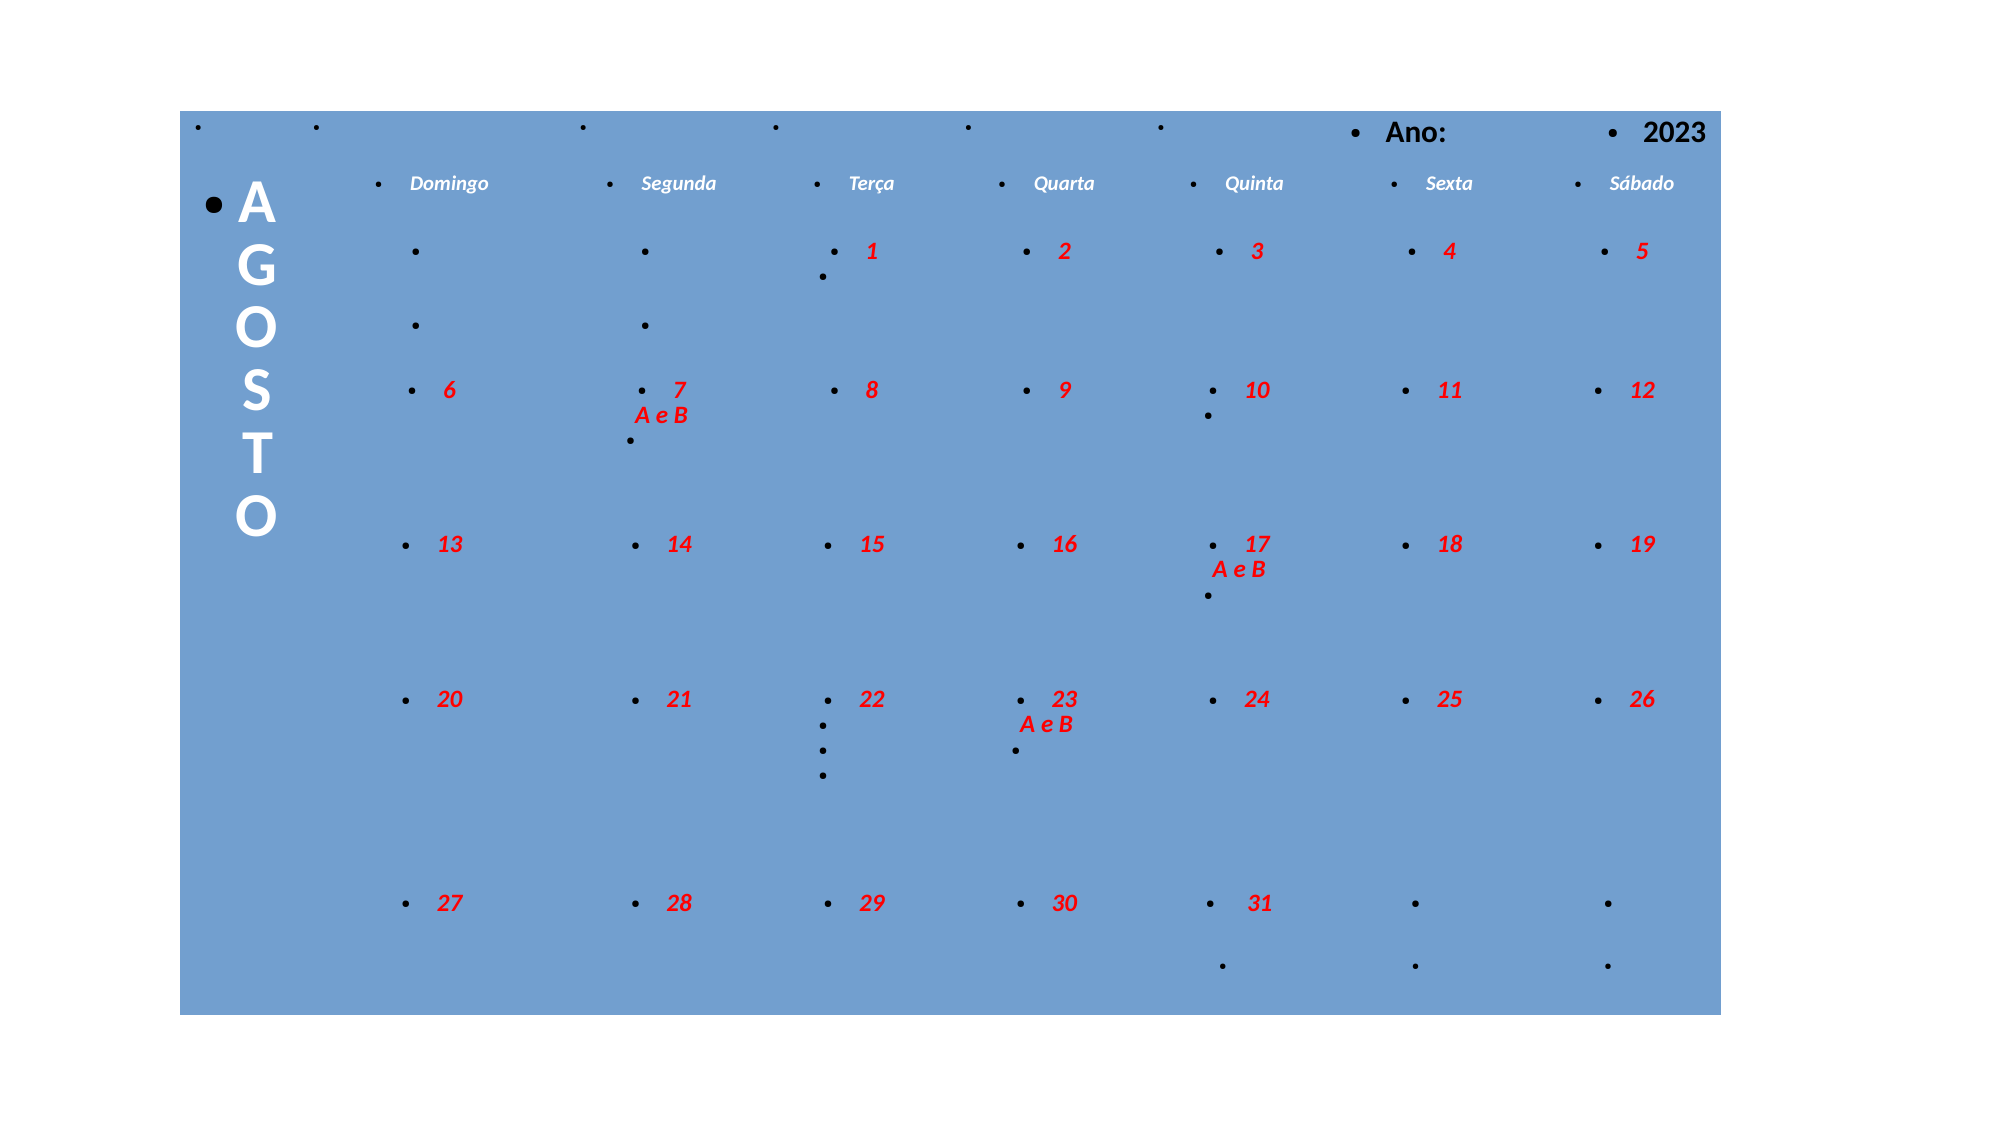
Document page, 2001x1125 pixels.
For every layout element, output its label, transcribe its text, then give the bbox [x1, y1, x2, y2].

table_cell 4 [1336, 233, 1528, 307]
table_cell 12 [1528, 372, 1721, 462]
table_cell [950, 617, 1143, 682]
table_cell [1528, 617, 1721, 682]
table_cell Sexta [1336, 168, 1528, 233]
table_cell 22 [758, 682, 950, 828]
table_cell [1143, 828, 1336, 885]
table_cell 29 [758, 885, 950, 950]
table_cell [1336, 950, 1528, 1015]
table_cell 17 A e B [1143, 527, 1336, 617]
table_cell [758, 617, 950, 682]
table_cell 11 [1336, 372, 1528, 462]
table_cell [298, 307, 565, 372]
table_cell 25 [1336, 682, 1528, 828]
table_cell [565, 307, 758, 372]
table_cell Sábado [1528, 168, 1721, 233]
table_cell [1528, 950, 1721, 1015]
table_cell Quarta [950, 168, 1143, 233]
table_cell [950, 462, 1143, 527]
table_cell 27 [298, 885, 565, 950]
table_cell [298, 233, 565, 307]
table_cell 1 [758, 233, 950, 307]
table_cell 26 [1528, 682, 1721, 828]
table_cell [1528, 307, 1721, 372]
table_header [298, 111, 565, 168]
table_cell 15 [758, 527, 950, 617]
table_cell [1143, 307, 1336, 372]
table_cell 20 [298, 682, 565, 828]
table_cell [1336, 617, 1528, 682]
table_header [758, 111, 950, 168]
table_cell 24 [1143, 682, 1336, 828]
table_cell [1528, 828, 1721, 885]
table_cell 3 [1143, 233, 1336, 307]
table_cell [758, 950, 950, 1015]
table_cell [758, 828, 950, 885]
table_cell [1143, 950, 1336, 1015]
table_header [180, 111, 298, 168]
table_cell [298, 950, 565, 1015]
table_cell 18 [1336, 527, 1528, 617]
table_cell 16 [950, 527, 1143, 617]
table_cell Segunda [565, 168, 758, 233]
table_cell [1143, 617, 1336, 682]
table_cell [950, 307, 1143, 372]
table_header [950, 111, 1143, 168]
table_cell [565, 828, 758, 885]
table_cell [950, 950, 1143, 1015]
table_header [565, 111, 758, 168]
table_cell [1336, 828, 1528, 885]
table_header Ano: [1336, 111, 1528, 168]
table_cell 9 [950, 372, 1143, 462]
table_cell 21 [565, 682, 758, 828]
table_cell [298, 828, 565, 885]
table_cell 23 A e B [950, 682, 1143, 828]
table_cell [298, 462, 565, 527]
table_cell [950, 828, 1143, 885]
table_cell [1528, 885, 1721, 950]
table_cell 7 A e B [565, 372, 758, 462]
table_cell Domingo [298, 168, 565, 233]
table_cell [1336, 885, 1528, 950]
table_cell [758, 307, 950, 372]
table_cell 10 [1143, 372, 1336, 462]
table_cell Quinta [1143, 168, 1336, 233]
table_cell [1528, 462, 1721, 527]
table_cell [1336, 307, 1528, 372]
table_cell 8 [758, 372, 950, 462]
table_cell 31 [1143, 885, 1336, 950]
table_header [1143, 111, 1336, 168]
table_cell [1143, 462, 1336, 527]
table_cell [565, 950, 758, 1015]
table_cell 2 [950, 233, 1143, 307]
table_cell [298, 617, 565, 682]
table_cell 5 [1528, 233, 1721, 307]
table_cell [758, 462, 950, 527]
table_cell 30 [950, 885, 1143, 950]
table_header 2023 [1528, 111, 1721, 168]
table_cell [1336, 462, 1528, 527]
table_cell Terça [758, 168, 950, 233]
table_cell AGOSTO [180, 168, 298, 1015]
table_cell 6 [298, 372, 565, 462]
table_cell [565, 617, 758, 682]
table_cell 28 [565, 885, 758, 950]
table_cell 19 [1528, 527, 1721, 617]
table_cell [565, 462, 758, 527]
table_cell 13 [298, 527, 565, 617]
table_cell 14 [565, 527, 758, 617]
table_cell [565, 233, 758, 307]
